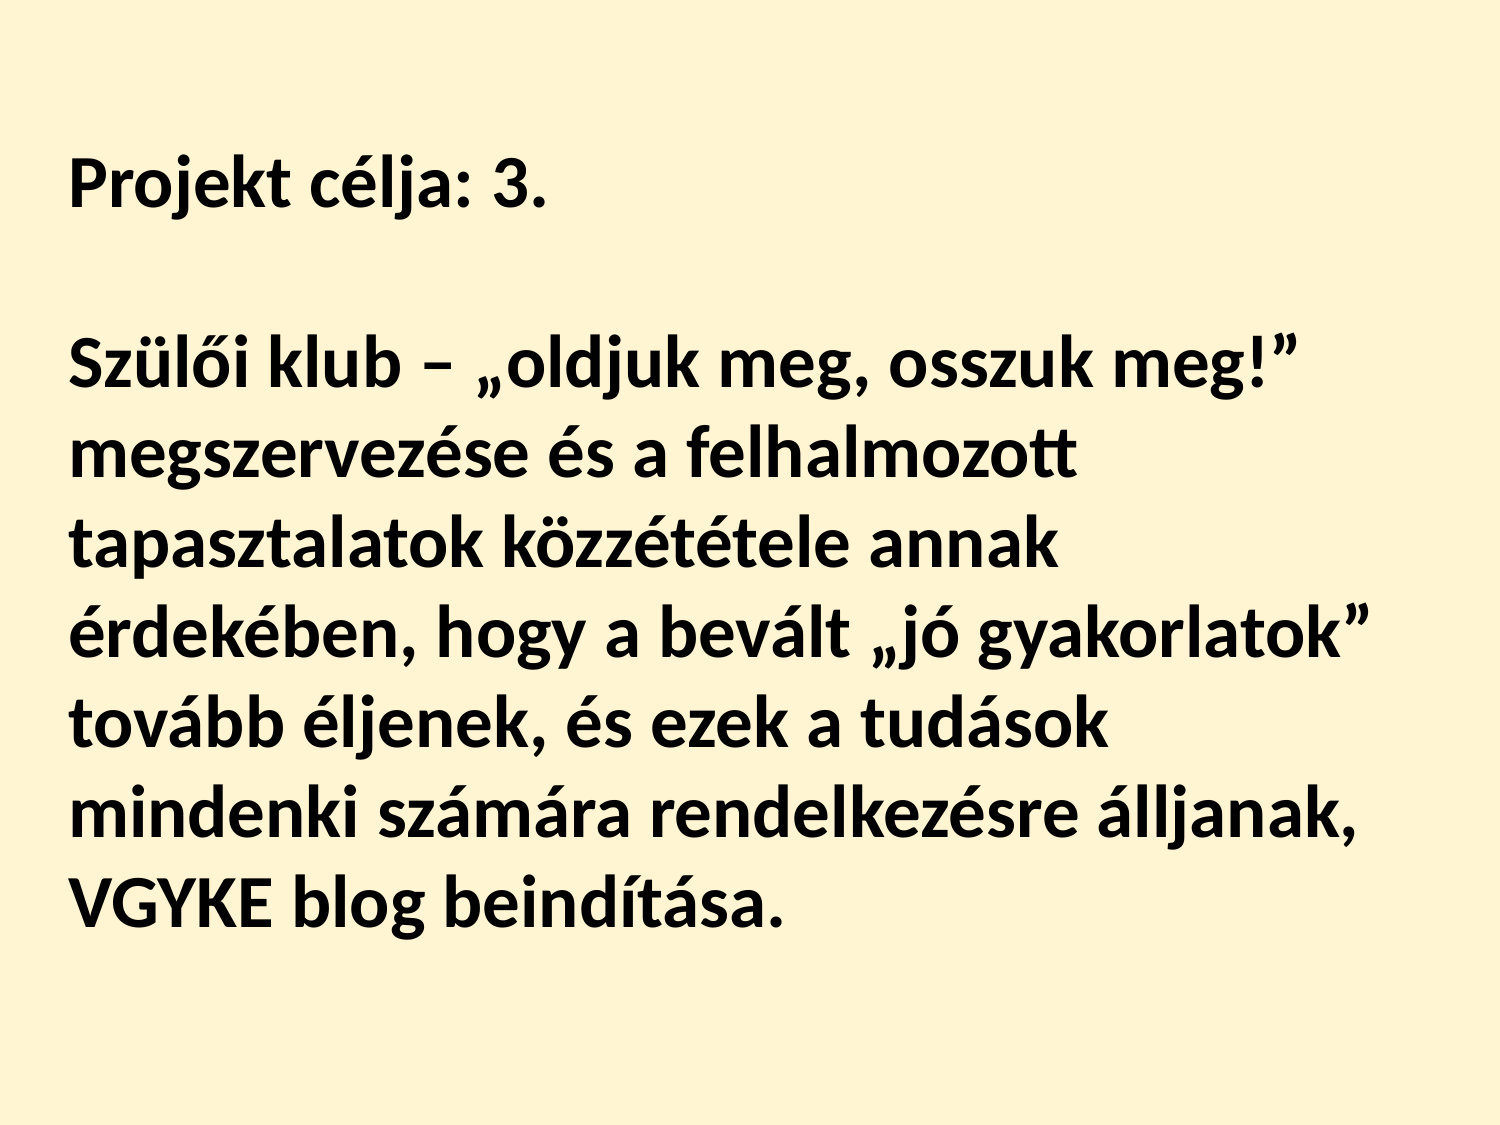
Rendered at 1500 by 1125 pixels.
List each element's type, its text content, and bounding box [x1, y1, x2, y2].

text_box Projekt célja: 3. Szülői klub – „oldjuk meg, osszuk meg!” megszervezése és a felhalmozott tapasztalatok közzététele annak érdekében, hogy a bevált „jó gyakorlatok” tovább éljenek, és ezek a tudások mindenki számára rendelkezésre álljanak, VGYKE blog beindítása. [53, 125, 1423, 1040]
